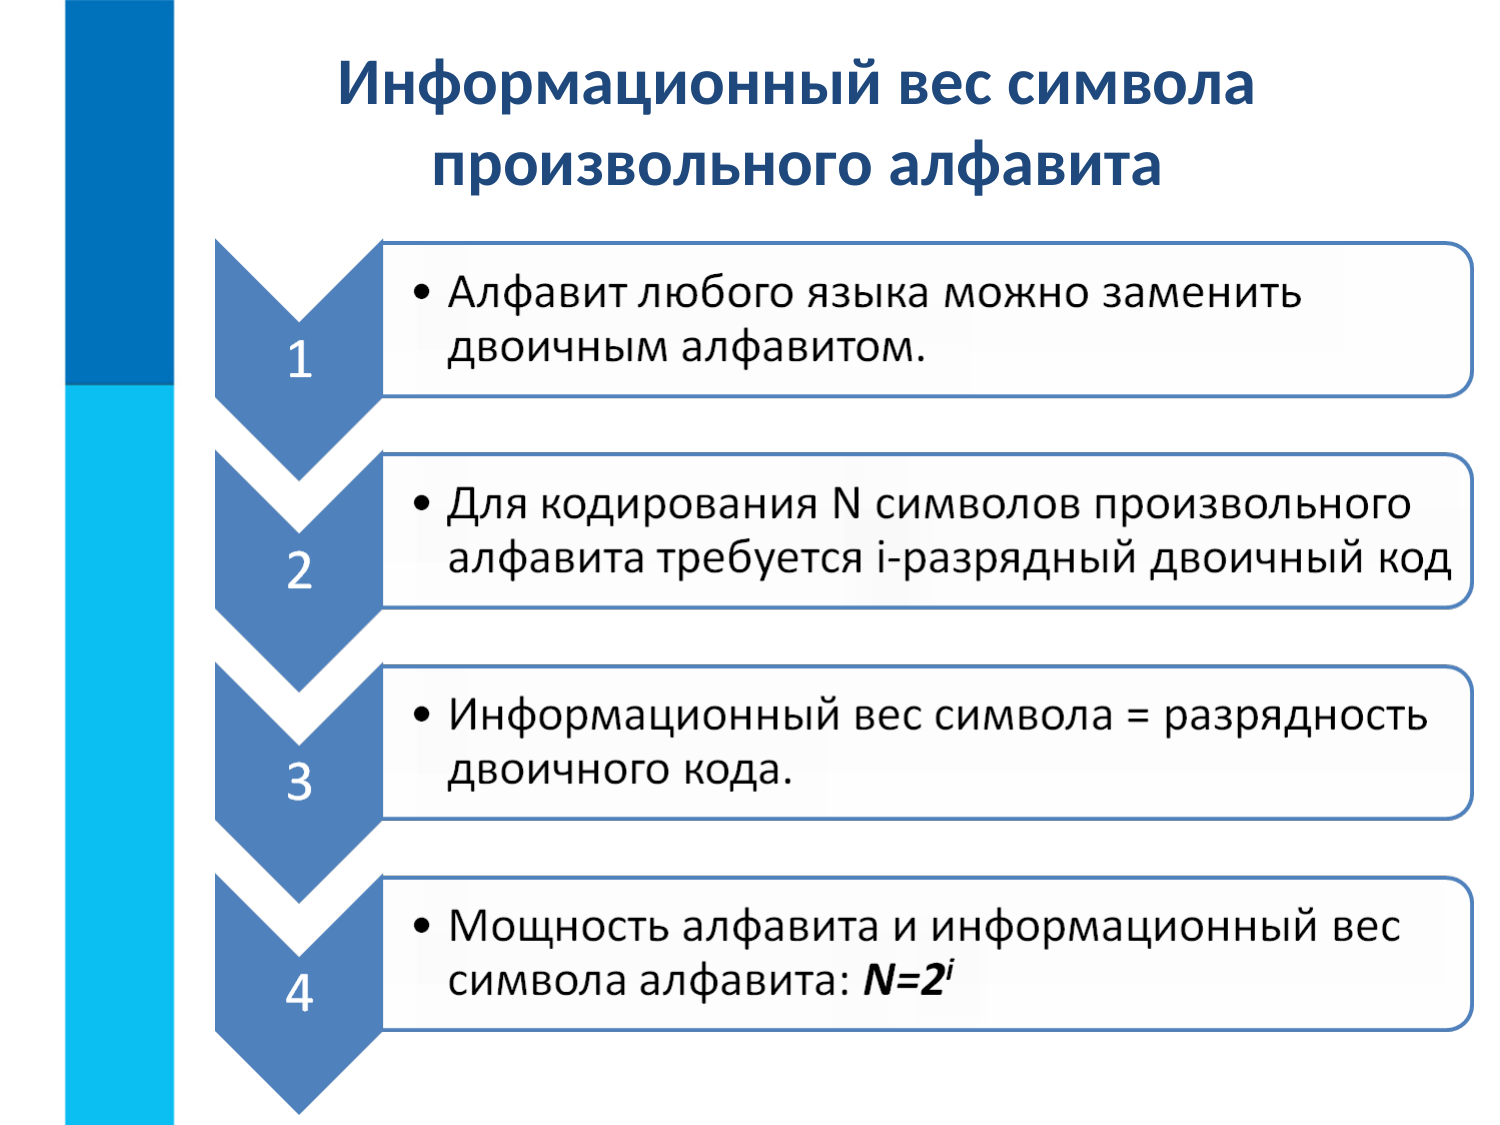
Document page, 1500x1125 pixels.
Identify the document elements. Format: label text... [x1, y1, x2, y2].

picture [0, 0, 1500, 1125]
text_box Информационный вес символа произвольного алфавита [171, 66, 1426, 171]
